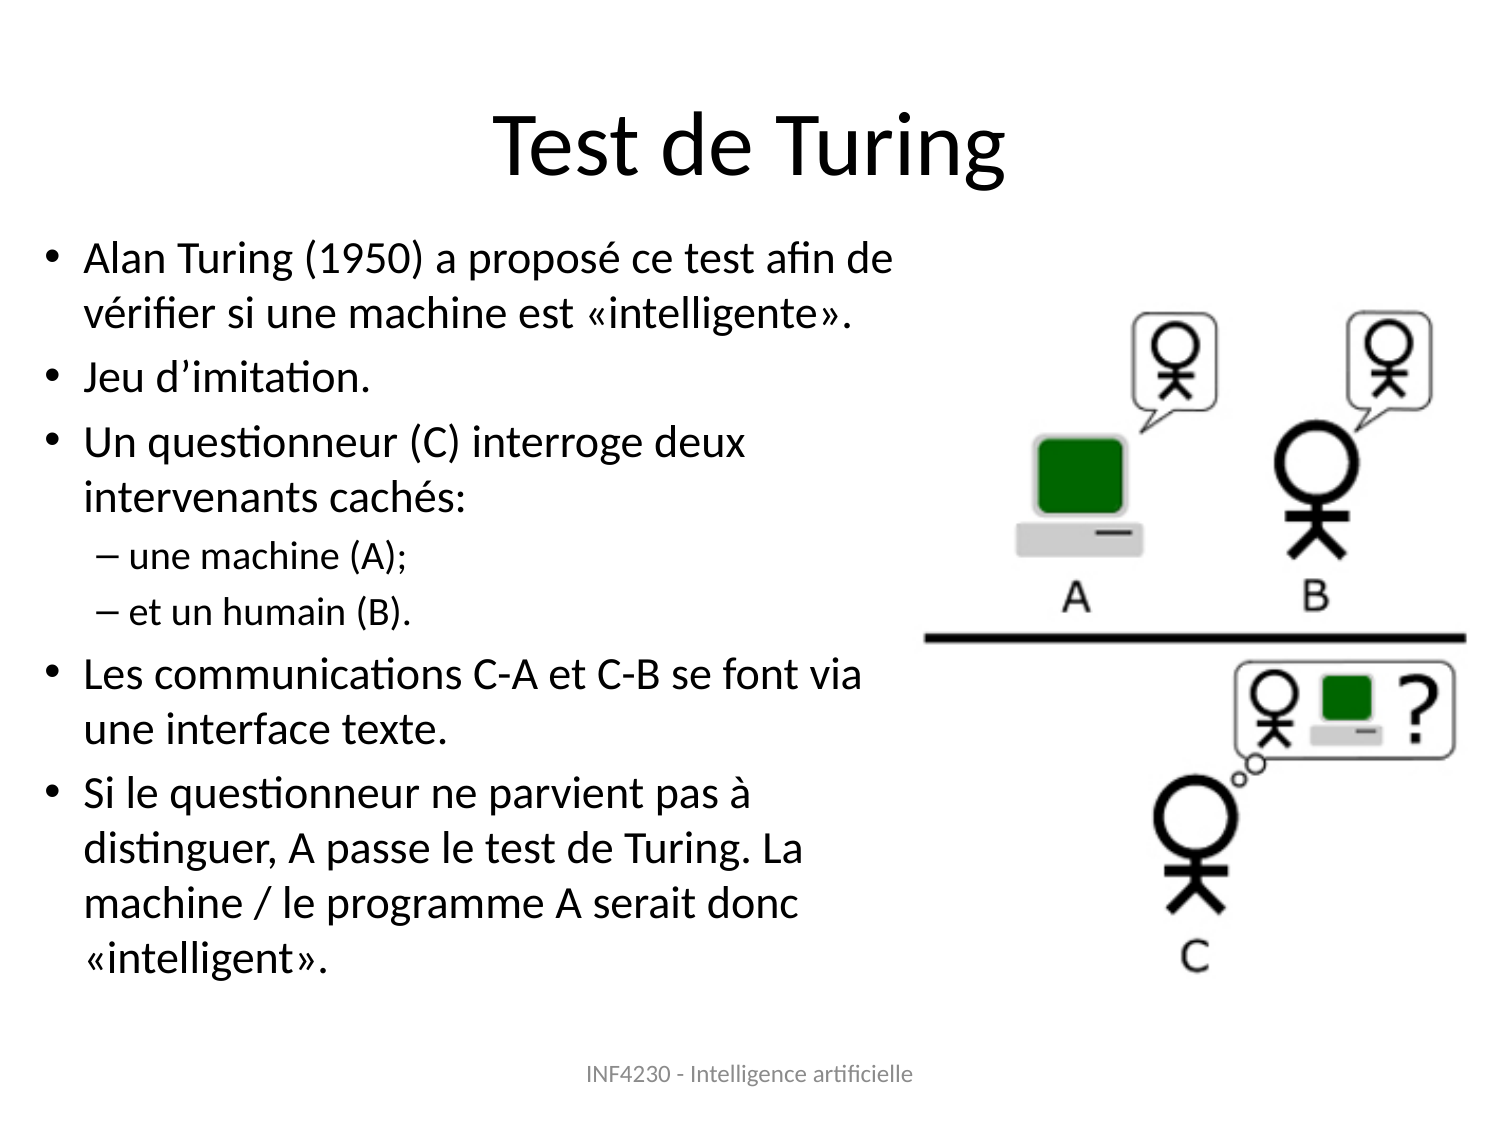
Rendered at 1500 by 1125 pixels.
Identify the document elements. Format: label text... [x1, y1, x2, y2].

picture [939, 302, 1500, 979]
footer INF4230 - Intelligence artificielle [512, 1042, 988, 1103]
title Test de Turing [75, 45, 1425, 233]
list Alan Turing (1950) a proposé ce test afin de vérifier si une machine est «intelligente». Jeu d’imitation. Un questionneur (C) interroge deux intervenants cachés: une machine (A); et un humain (B). Les communications C-A et C-B se font via une interface texte. Si le questionneur ne parvient pas à distinguer, A passe le test de Turing. La machine / le programme A serait donc «intelligent». [29, 219, 939, 1000]
